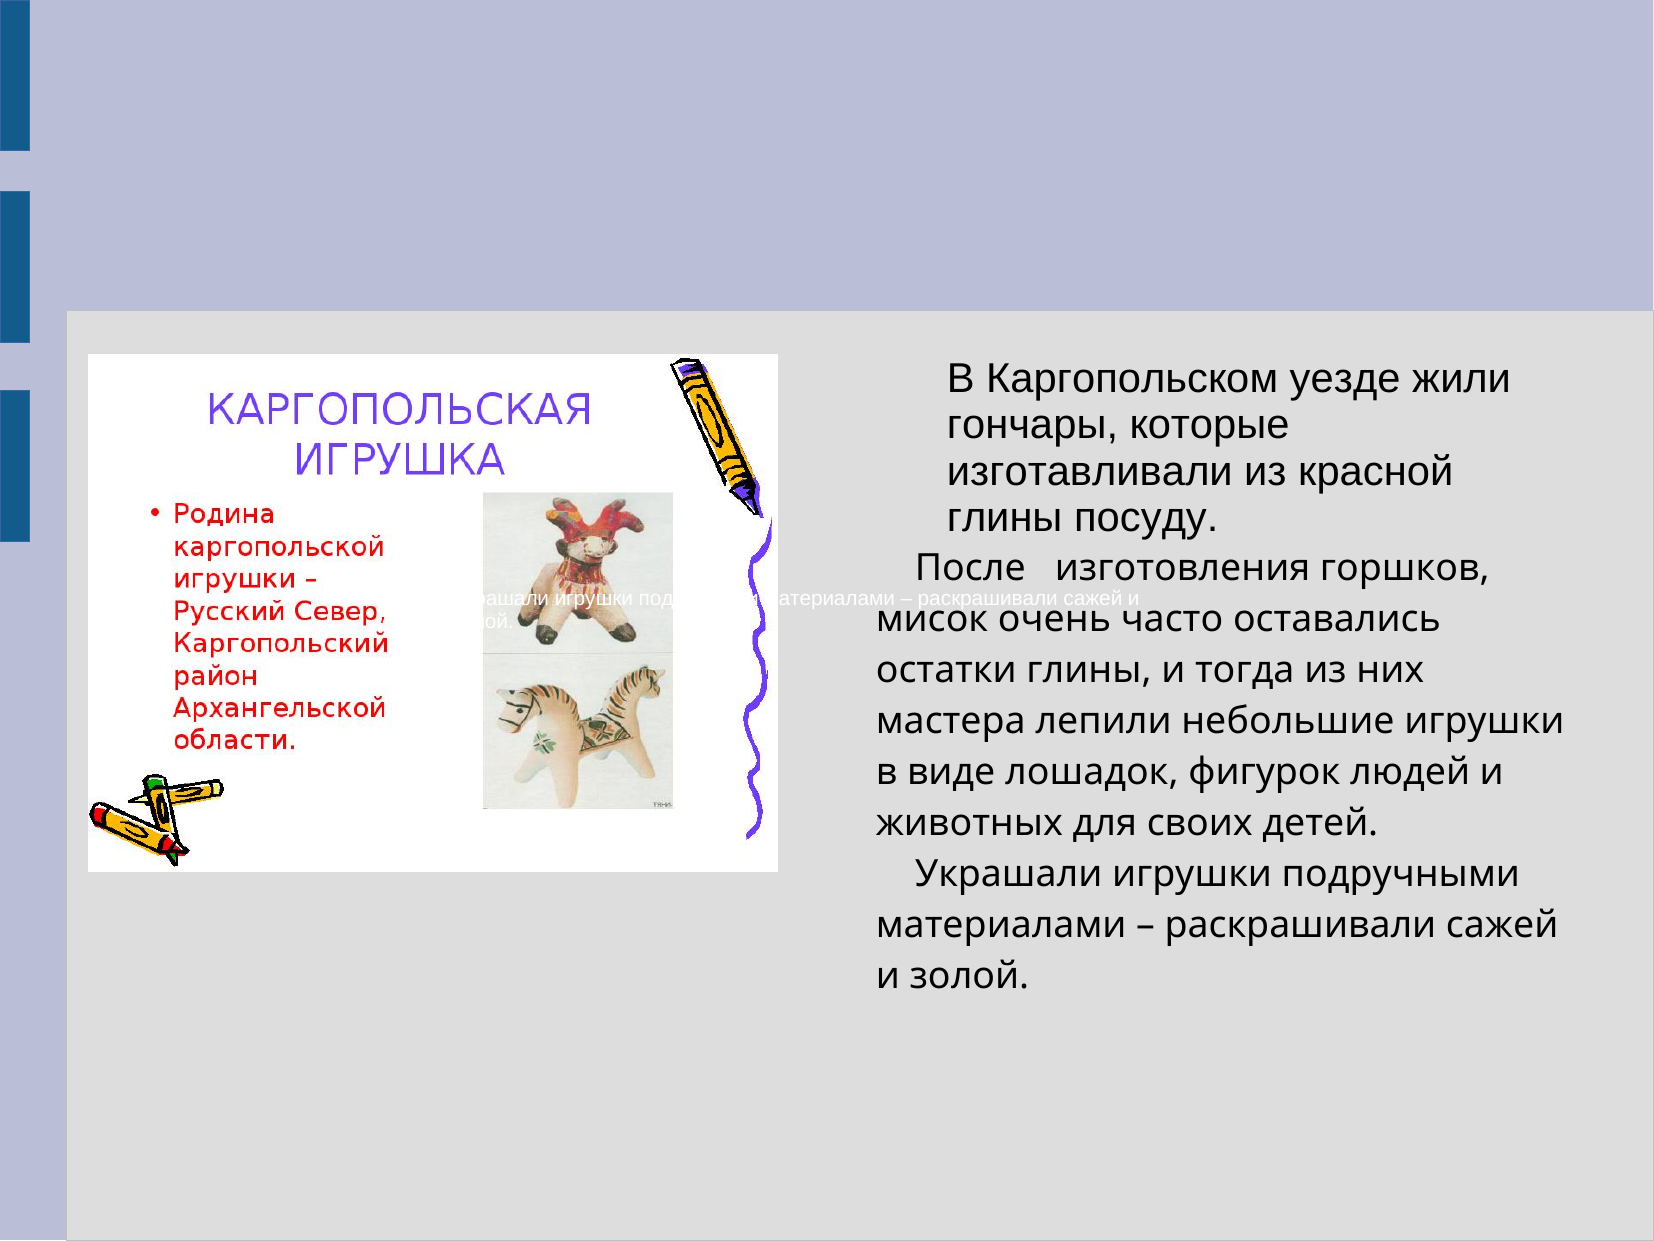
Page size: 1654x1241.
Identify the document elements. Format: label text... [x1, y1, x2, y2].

list В Каргопольском уезде жили гончары, которые изготавливали из красной глины посуду. После изготовления горшков, мисок очень часто оставались остатки глины, и тогда из них мастера лепили небольшие игрушки в виде лошадок, фигурок людей и животных для своих детей. Украшали игрушки подручными материалами – раскрашивали сажей и золой. [875, 354, 1565, 994]
text_box Украшали игрушки подручными материалами – раскрашивали сажей и золой. [452, 586, 1206, 657]
picture [88, 354, 778, 872]
